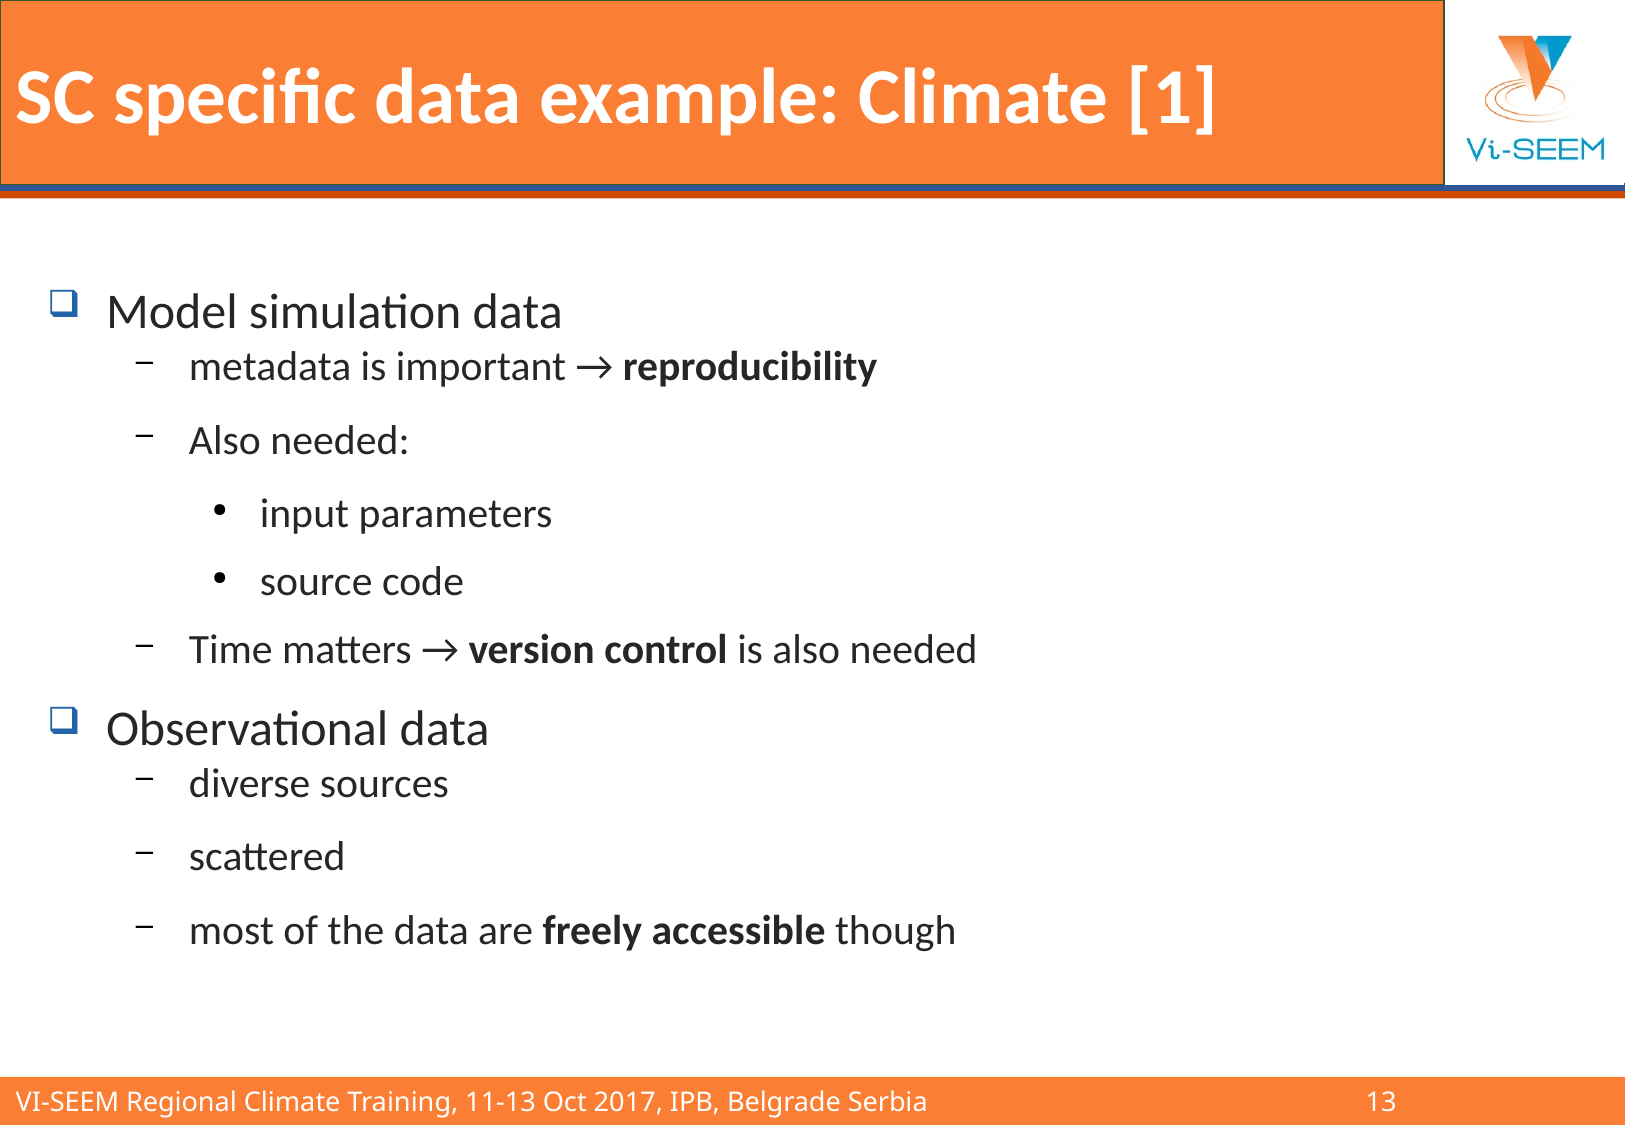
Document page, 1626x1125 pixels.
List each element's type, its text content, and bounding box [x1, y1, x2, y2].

list Model simulation data metadata is important → reproducibility Also needed: input parameters source code Time matters → version control is also needed Observational data diverse sources scattered most of the data are freely accessible though [31, 271, 1593, 1076]
title SC specific data example: Climate [1] [0, 0, 1445, 185]
picture [1445, 0, 1624, 185]
footer VI-SEEM Regional Climate Training, 11-13 Oct 2017, IPB, Belgrade Serbia <number> [0, 1076, 1625, 1125]
